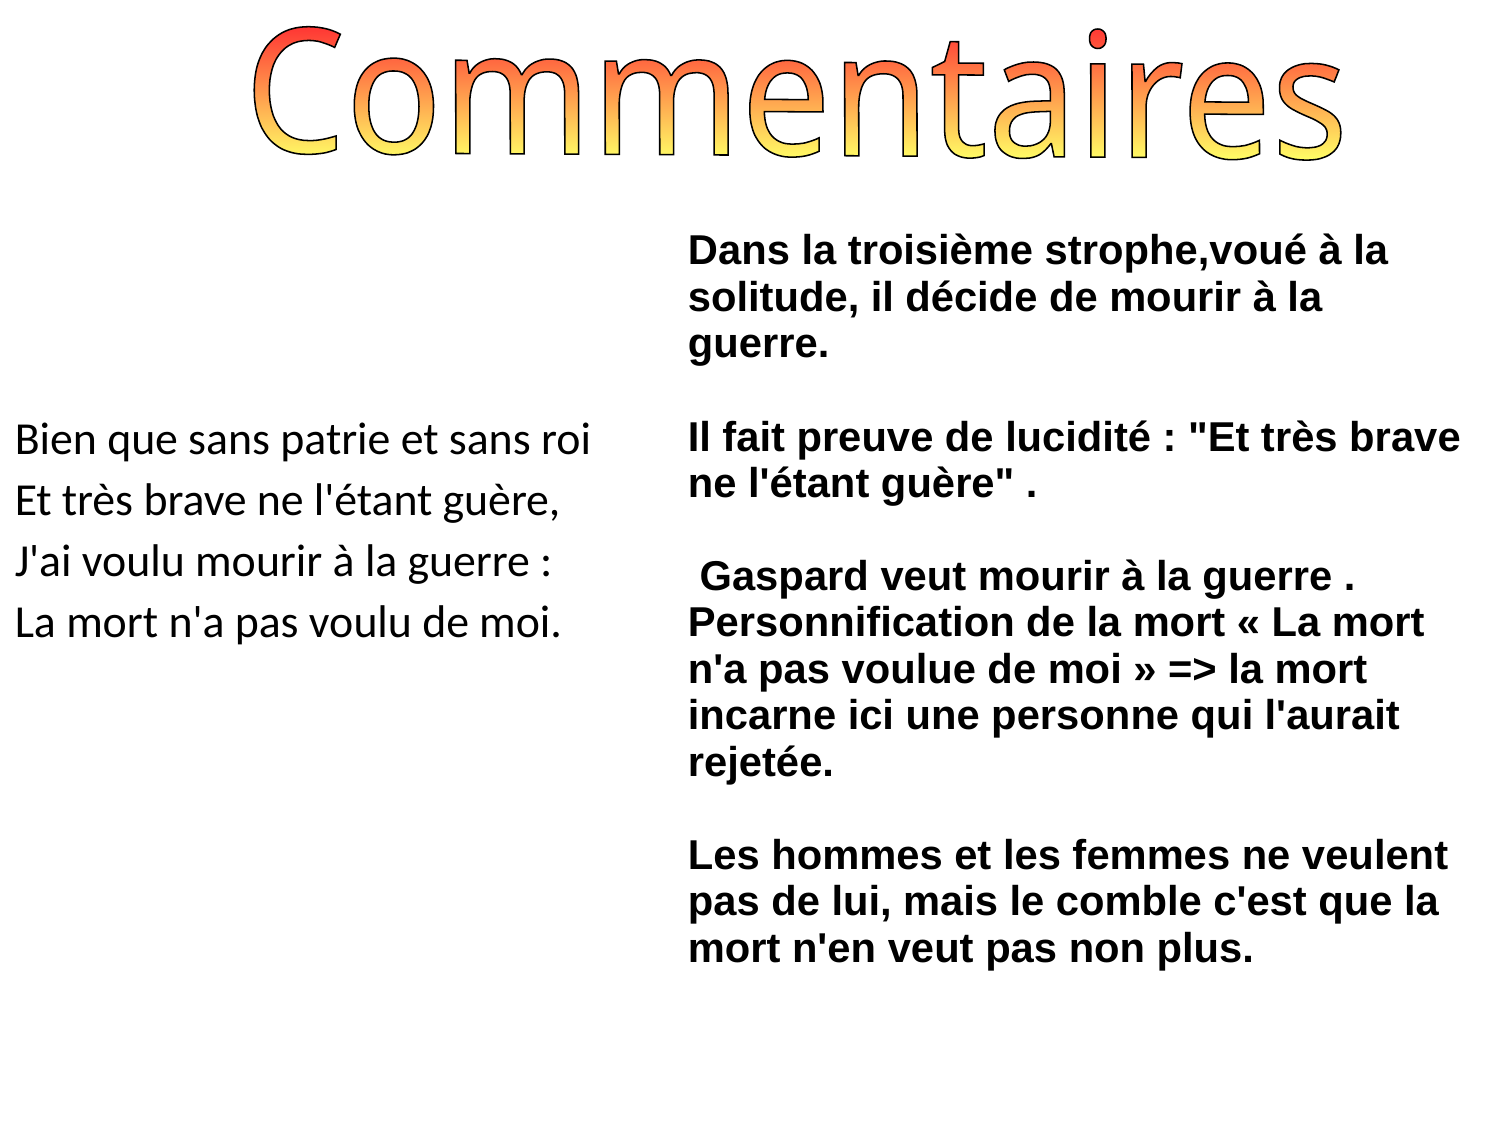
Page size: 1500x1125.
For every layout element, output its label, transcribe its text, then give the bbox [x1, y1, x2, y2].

text_box Commentaires [455, 58, 579, 155]
text_box Commentaires [1131, 62, 1182, 158]
text_box Commentaires [605, 59, 729, 156]
list Bien que sans patrie et sans roi Et très brave ne l'étant guère, J'ai voulu mourir à la guerre : La mort n'a pas voulu de moi. [0, 401, 709, 650]
text_box Commentaires [1089, 28, 1107, 49]
text_box Commentaires [354, 58, 434, 155]
text_box Commentaires [844, 61, 918, 157]
text_box Commentaires [1190, 62, 1264, 160]
text_box Commentaires [1090, 63, 1105, 158]
text_box Commentaires [932, 41, 985, 159]
text_box Dans la troisième strophe,voué à la solitude, il décide de mourir à la guerre. Il fait preuve de lucidité : "Et très brave ne l'étant guère" . Gaspard veut mourir à la guerre . Personnification de la mort « La mort n'a pas voulue de moi » => la mort incarne ici une personne qui l'aurait rejetée. Les hommes et les femmes ne veulent pas de lui, mais le comble c'est que la mort n'en veut pas non plus. [673, 219, 1489, 998]
text_box Commentaires [254, 26, 341, 155]
text_box Commentaires [994, 62, 1065, 159]
text_box Commentaires [1279, 63, 1341, 161]
text_box Commentaires [749, 60, 823, 158]
